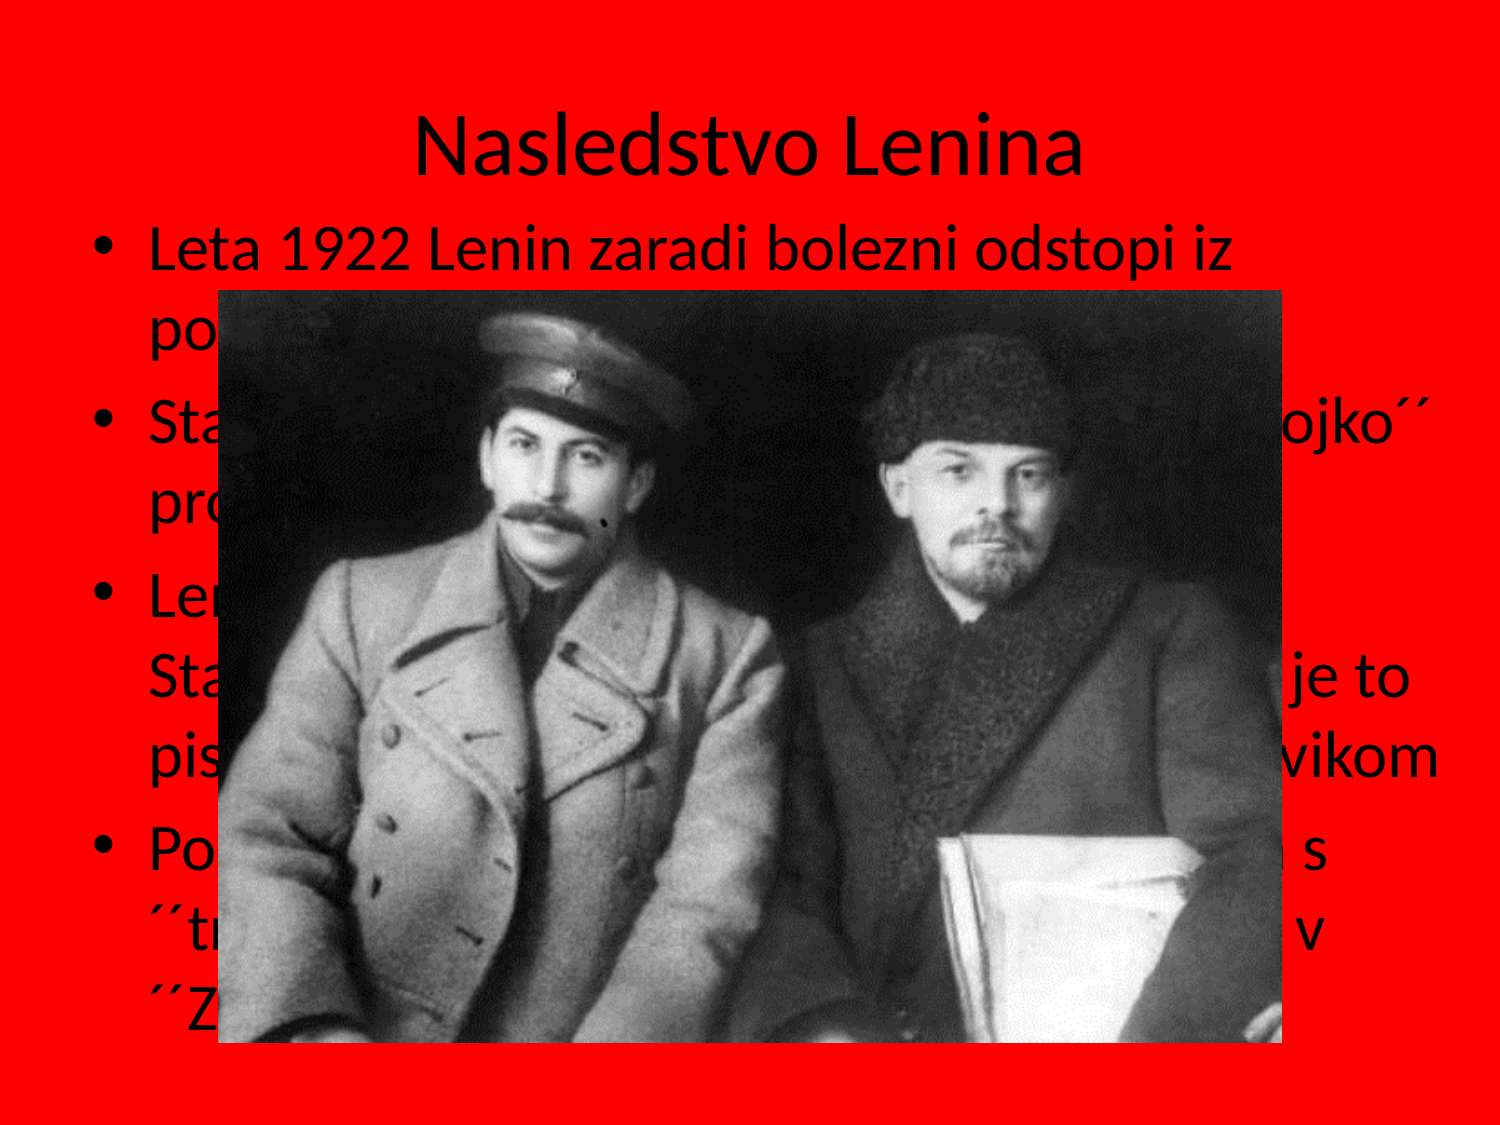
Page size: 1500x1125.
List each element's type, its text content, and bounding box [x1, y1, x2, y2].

picture [218, 290, 1282, 1043]
title Nasledstvo Lenina [75, 45, 1425, 233]
list Leta 1922 Lenin zaradi bolezni odstopi iz političnega življenja Stalin, Zinovjev in Kamenjev oblikujejo ´´trojko´´ proti političnemu konkurentu Trockemu Lenin v poslovilnem pismu želi prekiniti Stalinovo mesto generalnega sekretarja, a je to pismo ostalo nedosegljivo tedanjim boljševikom Po tem začne s prevlado tudi nad članoma s ´´trojke´´, ki se kasneje povežeta s Trockim v ´´Združeno opozicijo´´. [76, 196, 1471, 1071]
